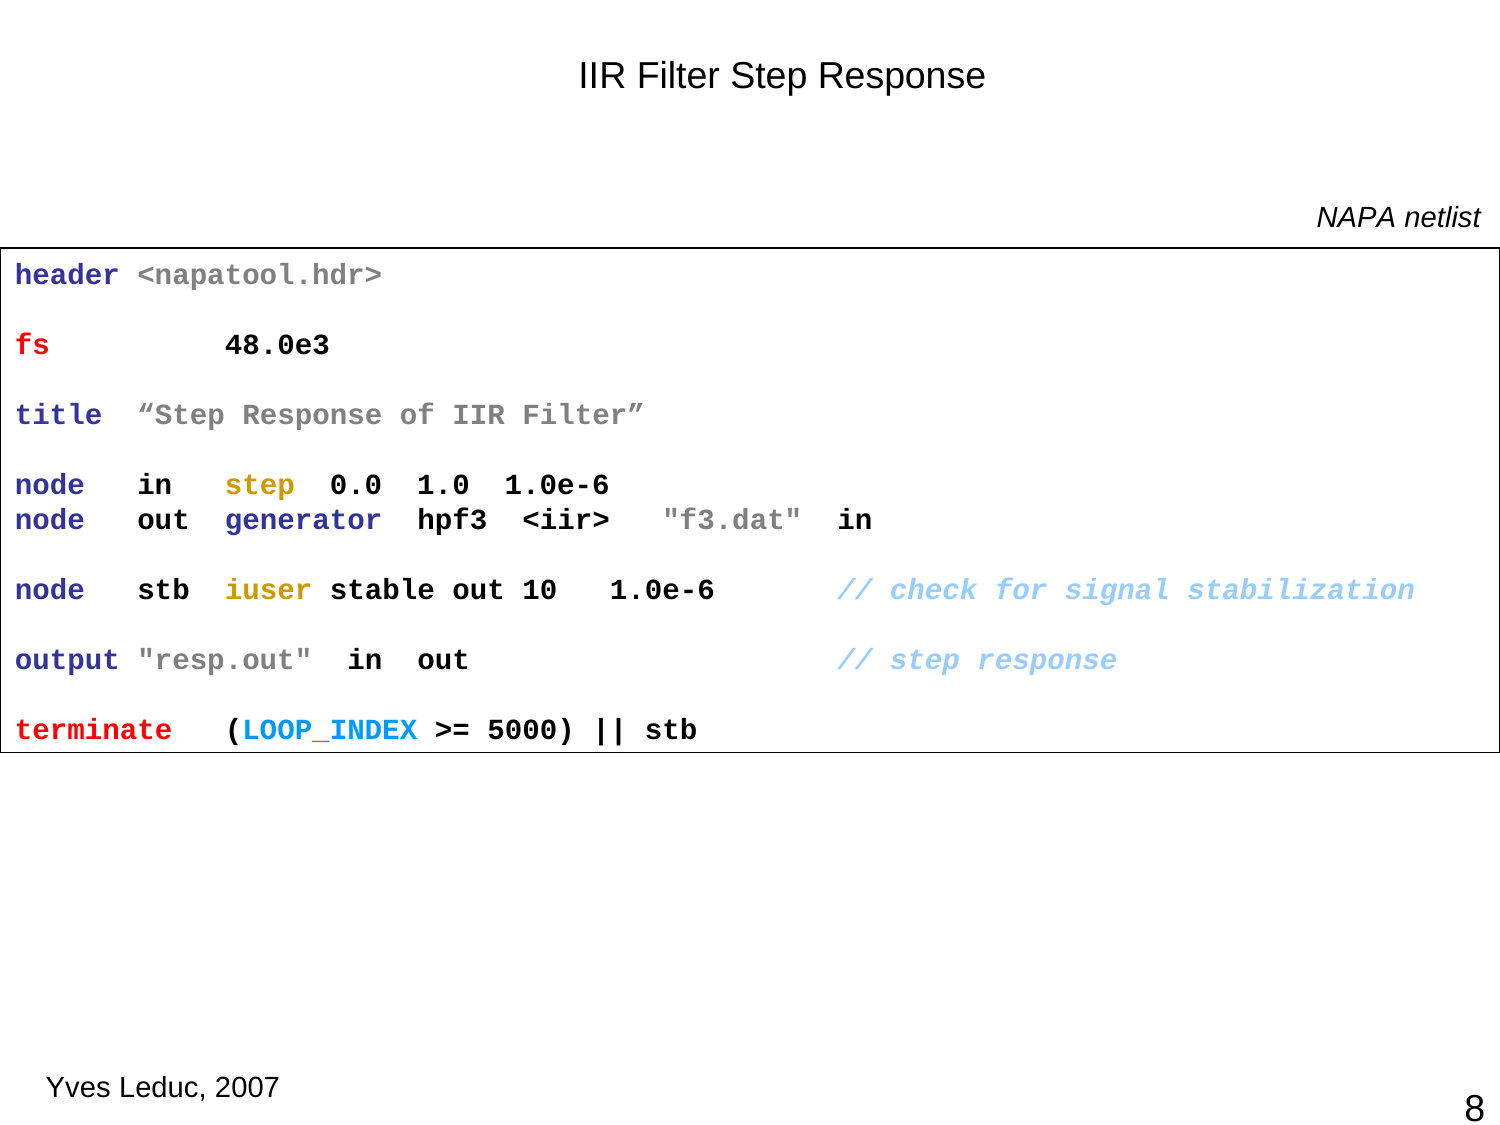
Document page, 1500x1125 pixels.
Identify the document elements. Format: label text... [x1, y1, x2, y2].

text_box header <napatool.hdr> fs 48.0e3 title “Step Response of IIR Filter” node in step 0.0 1.0 1.0e-6 node out generator hpf3 <iir> "f3.dat" in node stb iuser stable out 10 1.0e-6 // check for signal stabilization output "resp.out" in out // step response terminate (LOOP_INDEX >= 5000) || stb [0, 247, 1500, 753]
text_box IIR Filter Step Response [563, 43, 1002, 104]
text_box NAPA netlist [1301, 190, 1497, 242]
